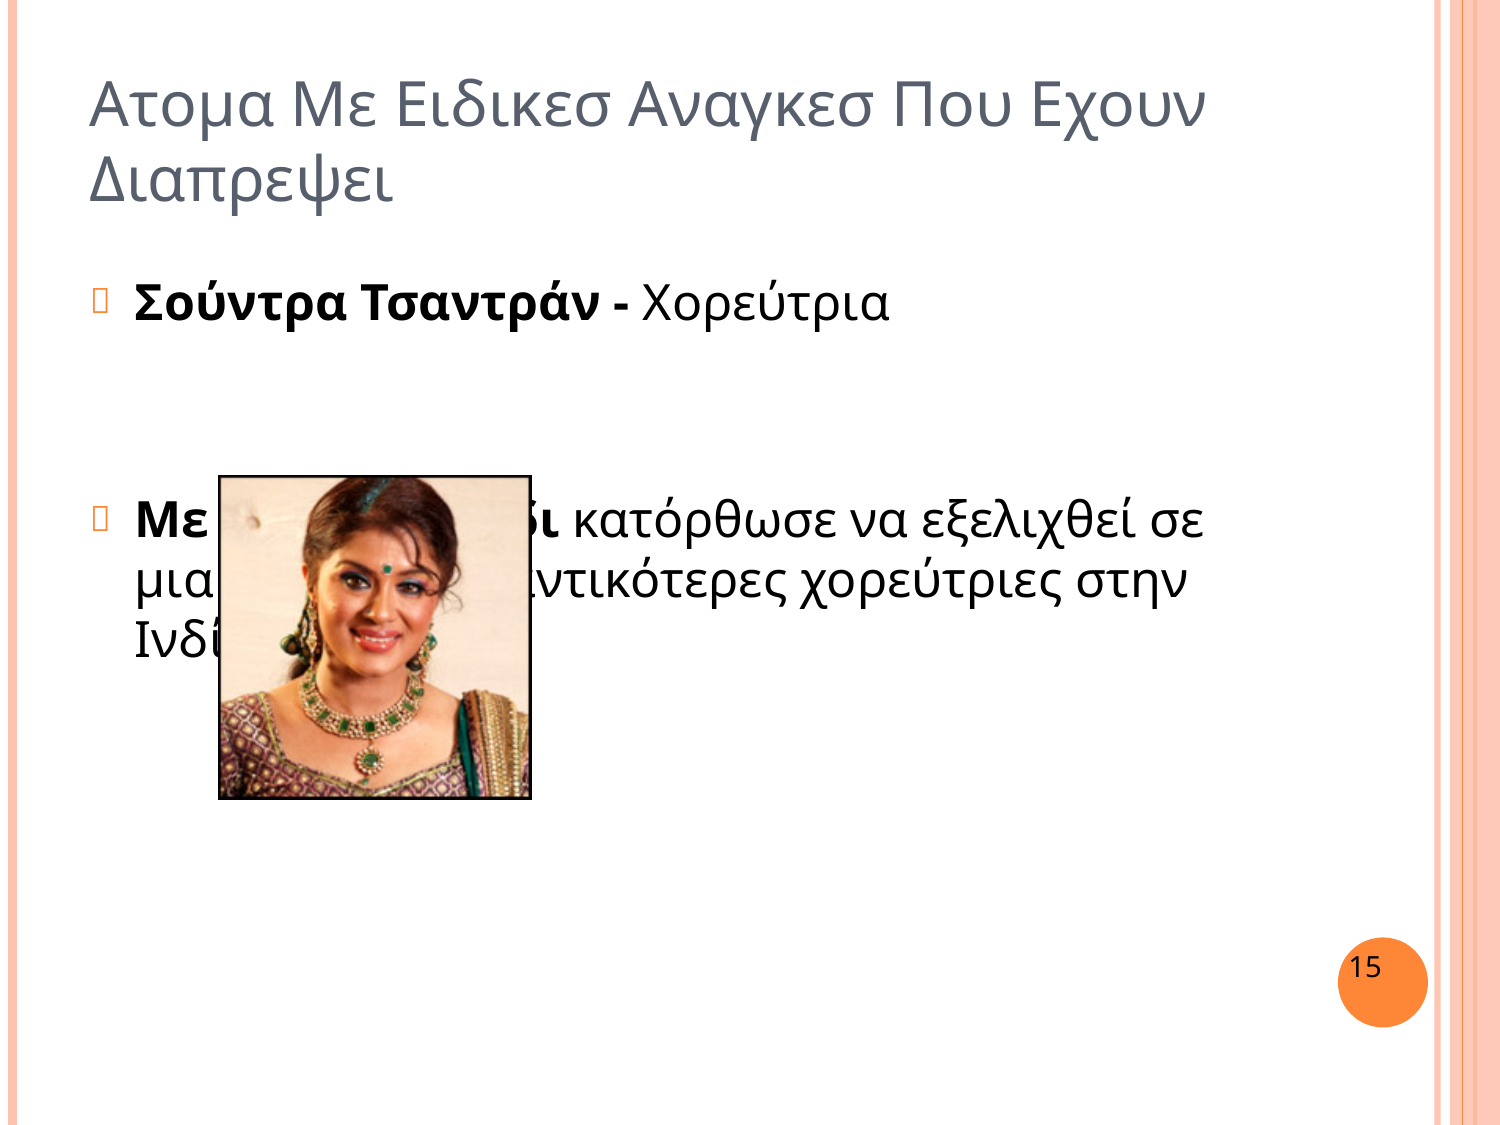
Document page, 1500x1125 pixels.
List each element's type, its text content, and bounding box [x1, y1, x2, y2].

picture [218, 475, 532, 800]
slide_number <αριθμός> [1333, 940, 1434, 1027]
list Σούντρα Τσαντράν - Χορεύτρια Με τεχνητό πόδι κατόρθωσε να εξελιχθεί σε μια από τις σημαντικότερες χορεύτριες στην Ινδία [75, 262, 1300, 1062]
title Ατομα Με Ειδικεσ Αναγκεσ Που Εχουν Διαπρεψει [75, 45, 1300, 233]
